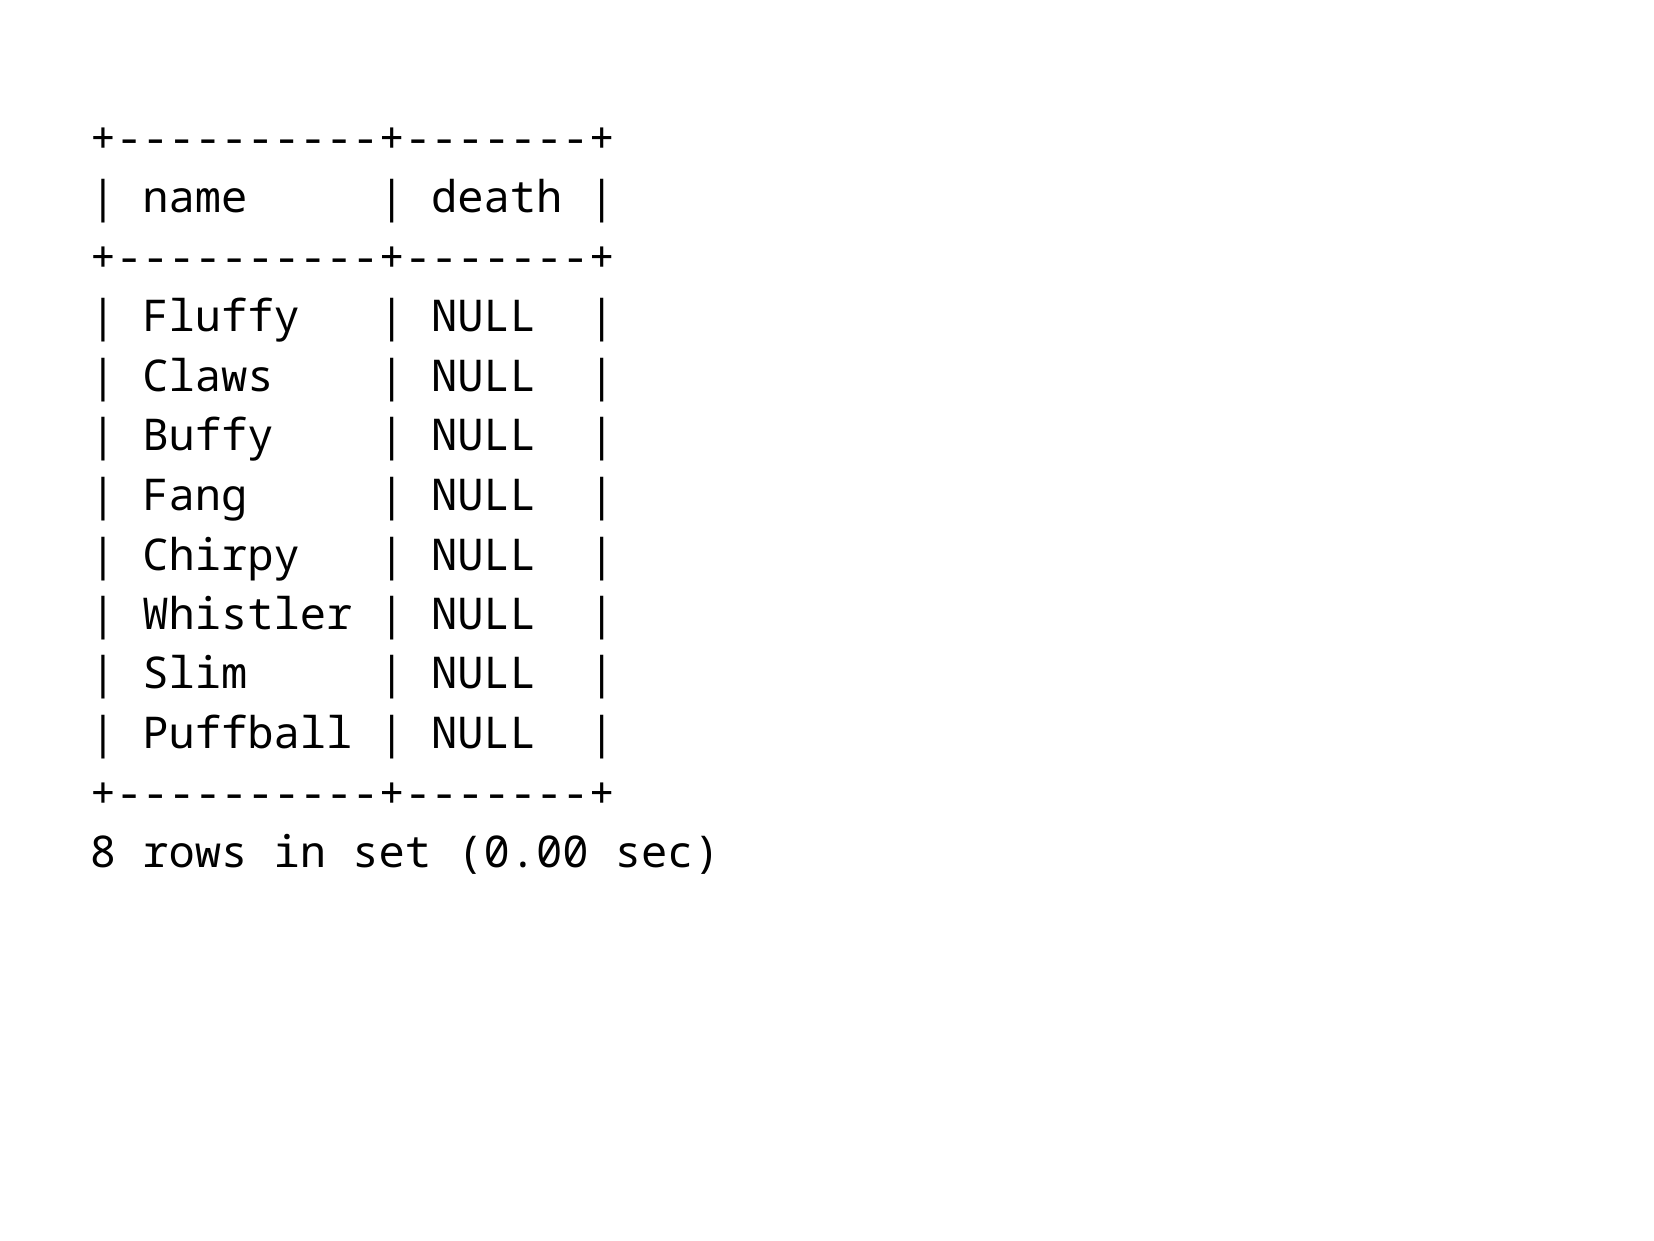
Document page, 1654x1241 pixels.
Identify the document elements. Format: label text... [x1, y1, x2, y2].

text_box +----------+-------+ | name | death | +----------+-------+ | Fluffy | NULL | | Claws | NULL | | Buffy | NULL | | Fang | NULL | | Chirpy | NULL | | Whistler | NULL | | Slim | NULL | | Puffball | NULL | +----------+-------+ 8 rows in set (0.00 sec) [75, 99, 1576, 739]
